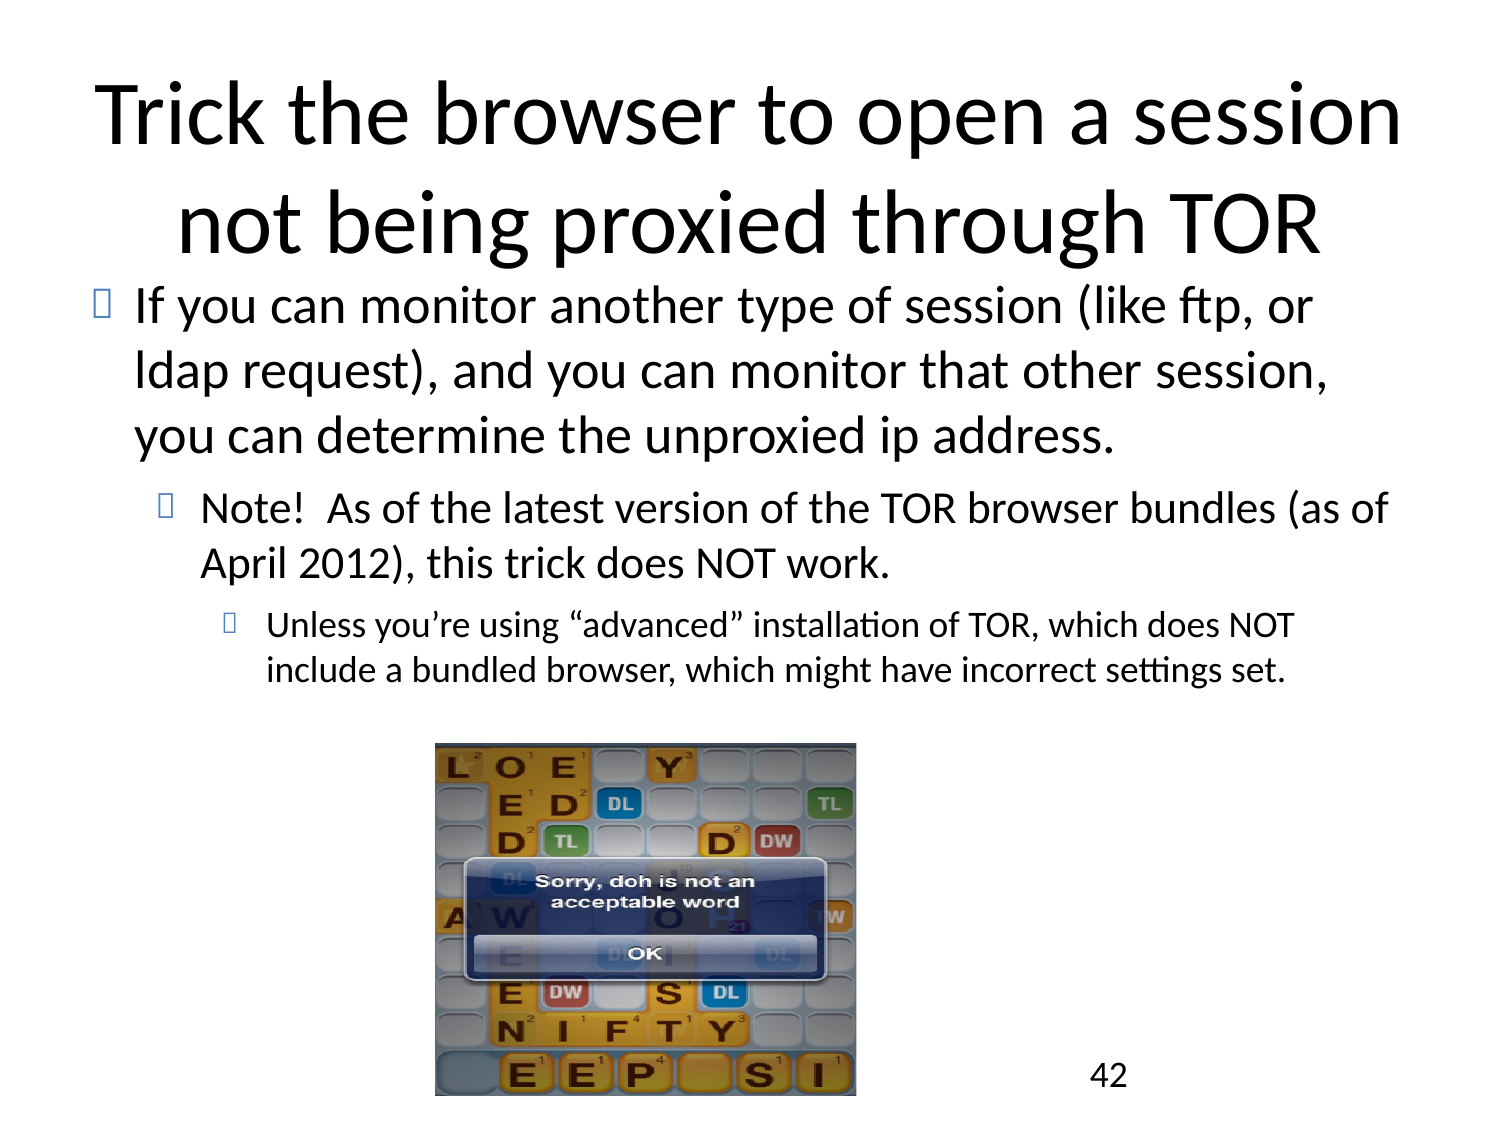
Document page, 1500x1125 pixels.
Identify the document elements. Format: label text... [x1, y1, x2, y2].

title Trick the browser to open a session not being proxied through TOR [75, 45, 1425, 233]
list If you can monitor another type of session (like ftp, or ldap request), and you can monitor that other session, you can determine the unproxied ip address. Note! As of the latest version of the TOR browser bundles (as of April 2012), this trick does NOT work. Unless you’re using “advanced” installation of TOR, which does NOT include a bundled browser, which might have incorrect settings set. [75, 262, 1425, 1005]
picture [435, 743, 857, 1096]
slide_number <number> [1074, 1042, 1425, 1103]
